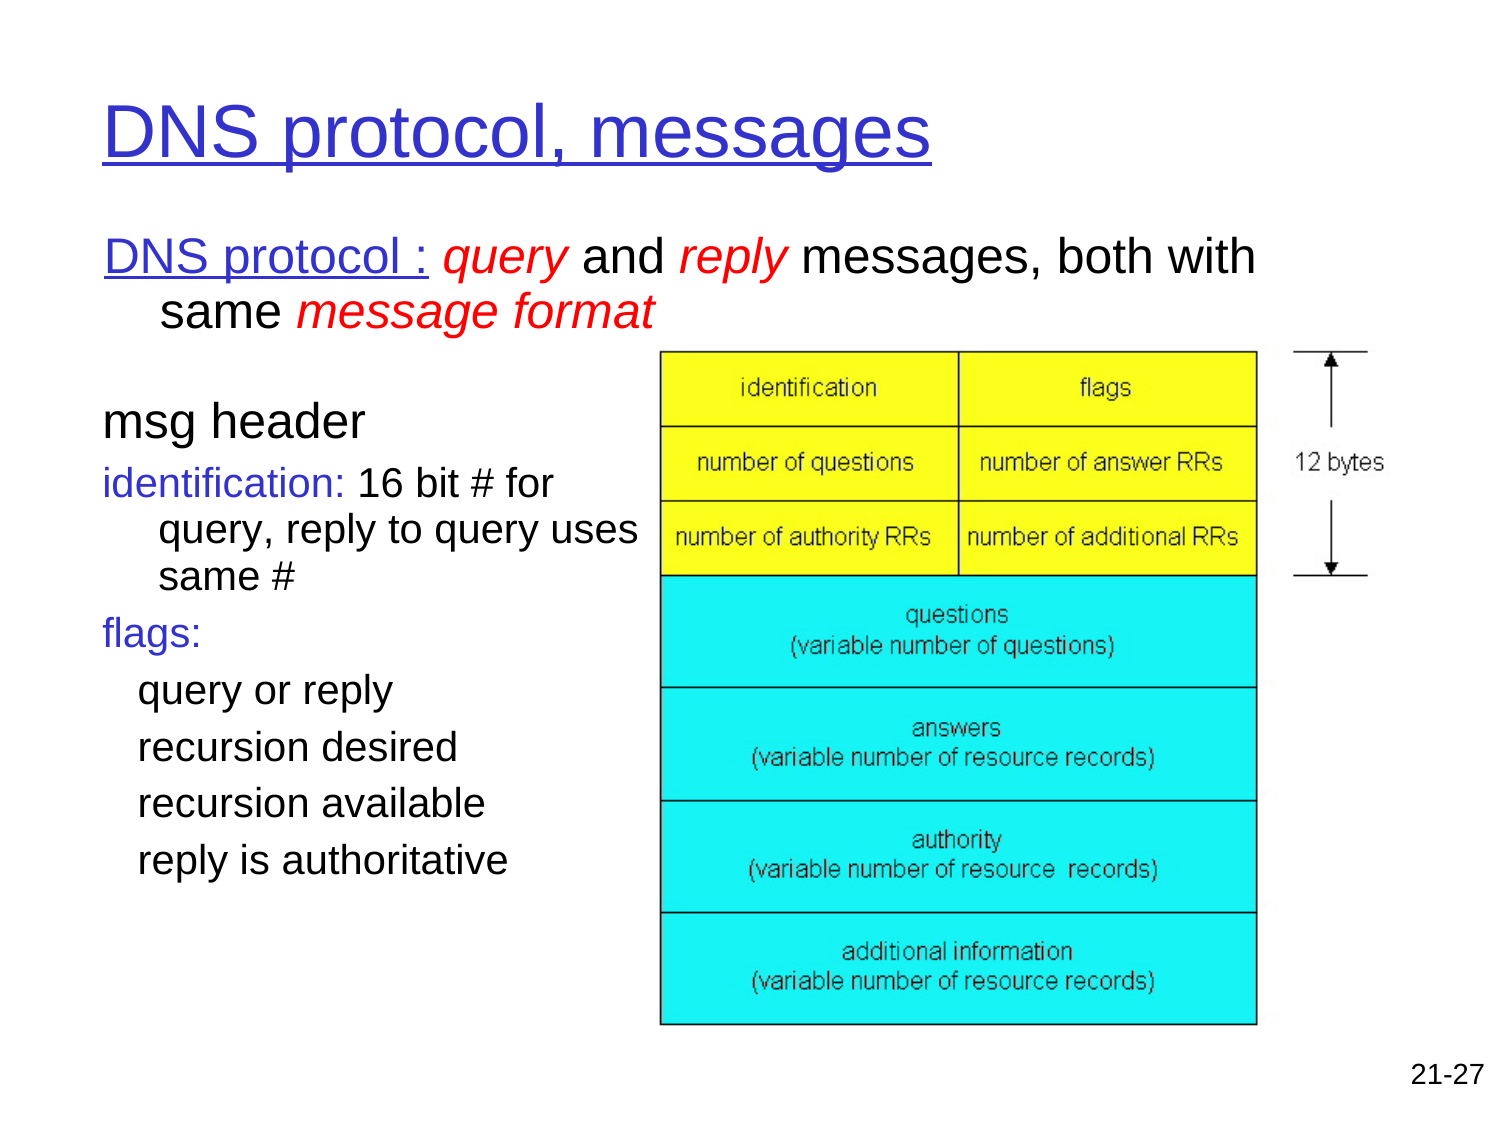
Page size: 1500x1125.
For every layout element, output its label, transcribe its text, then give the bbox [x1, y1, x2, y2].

title DNS protocol, messages [87, 37, 1363, 225]
picture [657, 342, 1500, 1027]
list DNS protocol : query and reply messages, both with same message format [89, 220, 1372, 348]
text_box msg header identification: 16 bit # for query, reply to query uses same # flags: query or reply recursion desired recursion available reply is authoritative [87, 385, 657, 1016]
